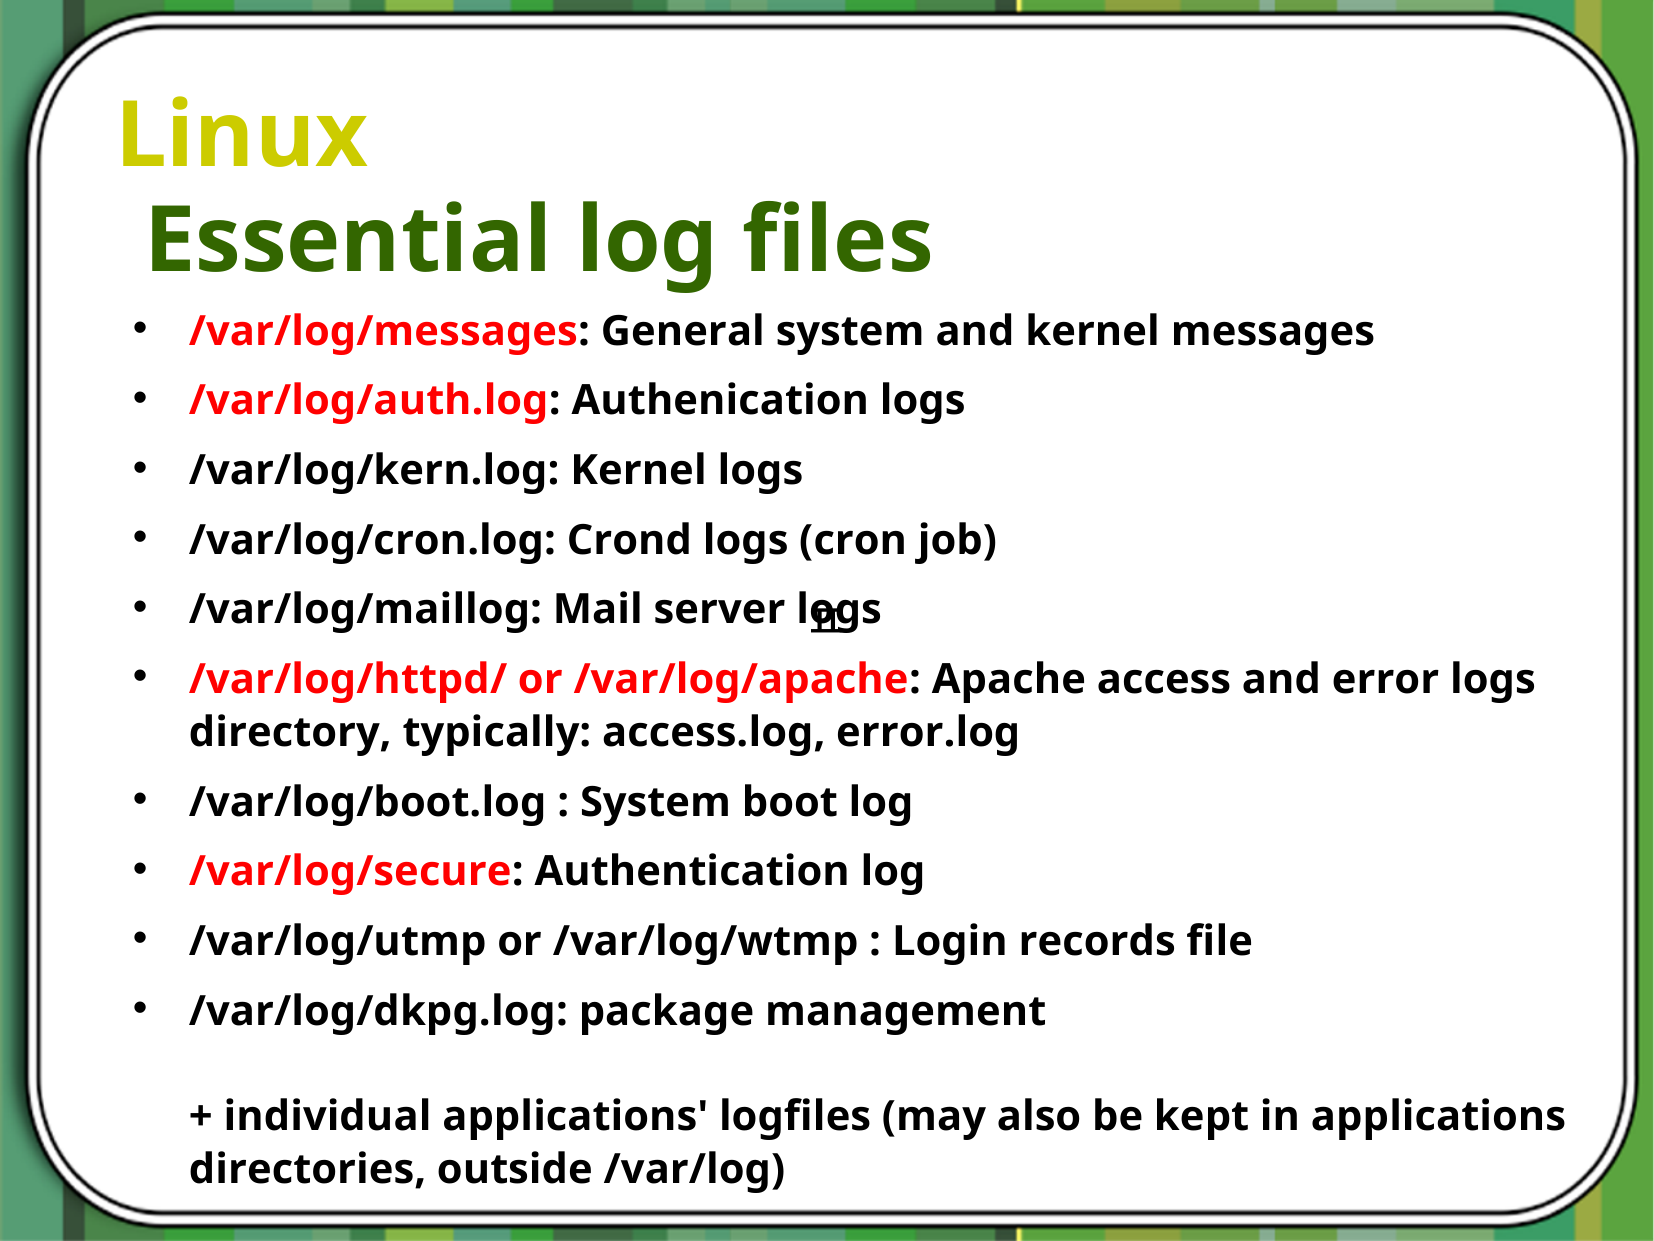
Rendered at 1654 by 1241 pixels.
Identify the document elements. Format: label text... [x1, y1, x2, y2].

list /var/log/messages: General system and kernel messages /var/log/auth.log: Authenication logs /var/log/kern.log: Kernel logs /var/log/cron.log: Crond logs (cron job) /var/log/maillog: Mail server logs /var/log/httpd/ or /var/log/apache: Apache access and error logs directory, typically: access.log, error.log /var/log/boot.log : System boot log /var/log/secure: Authentication log /var/log/utmp or /var/log/wtmp : Login records file /var/log/dkpg.log: package management + individual applications' logfiles (may also be kept in applications directories, outside /var/log) [118, 295, 1620, 1168]
title Essential log files [129, 147, 1536, 325]
picture [0, 0, 1654, 1241]
title Linux [100, 64, 1506, 199]
